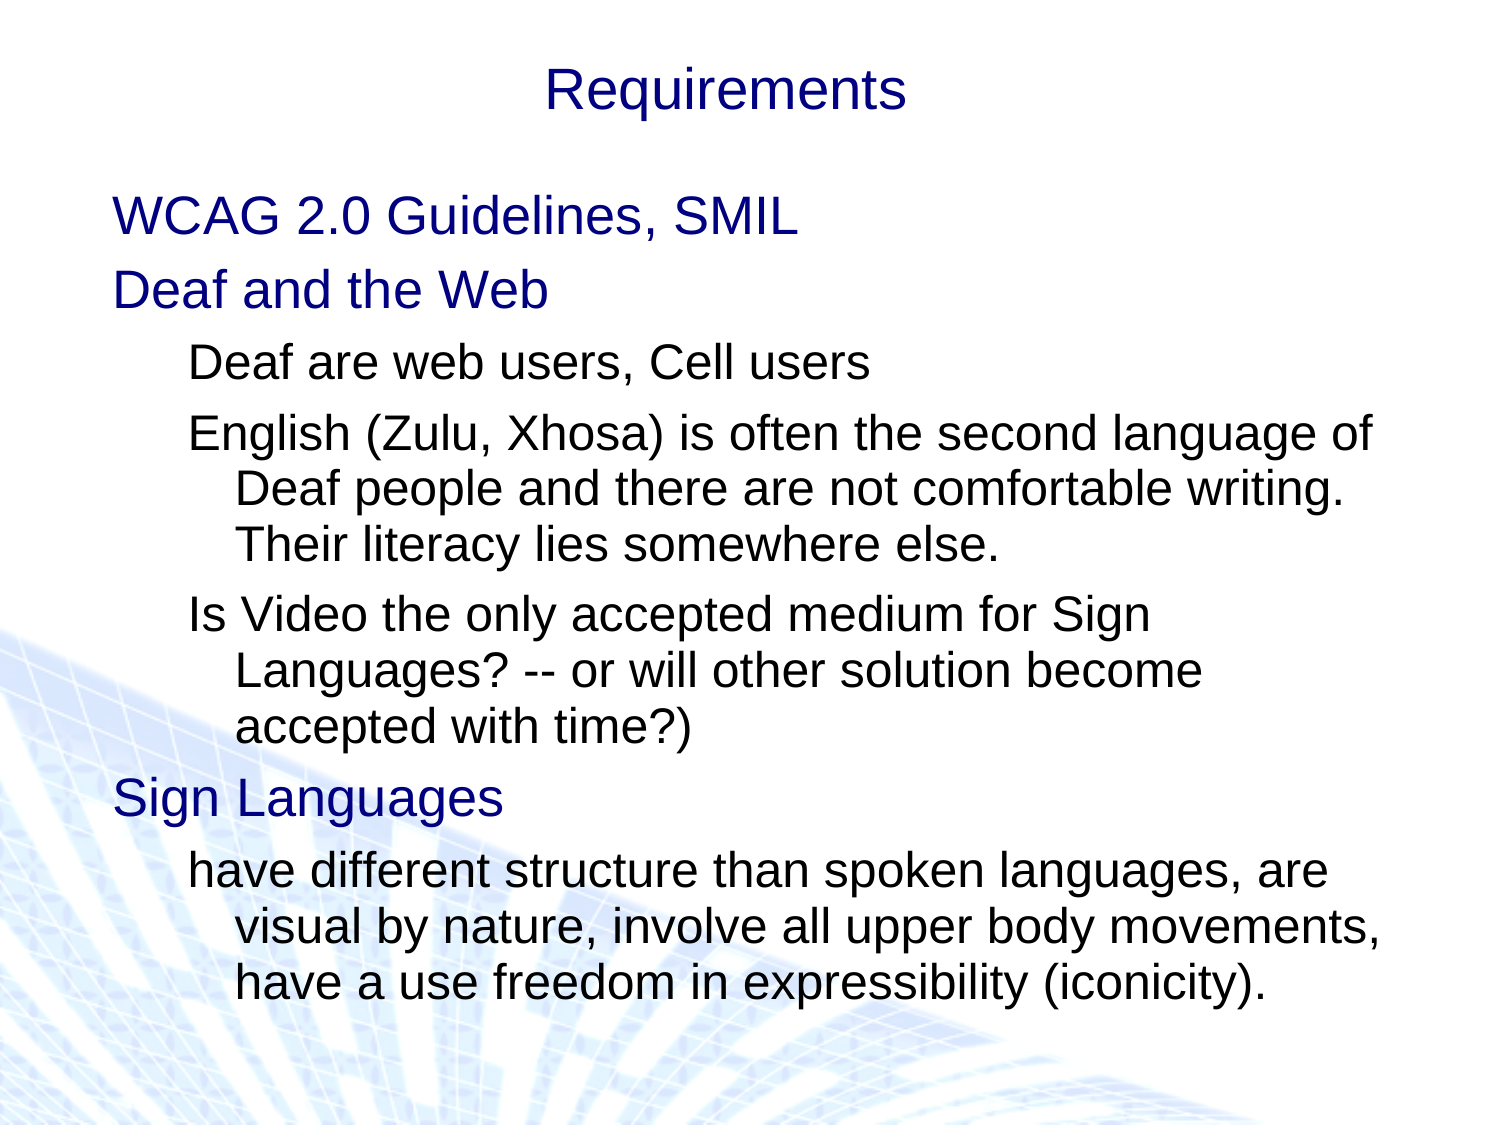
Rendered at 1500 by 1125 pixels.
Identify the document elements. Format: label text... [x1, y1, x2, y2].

list WCAG 2.0 Guidelines, SMIL Deaf and the Web Deaf are web users, Cell users English (Zulu, Xhosa) is often the second language of Deaf people and there are not comfortable writing. Their literacy lies somewhere else. Is Video the only accepted medium for Sign Languages? -- or will other solution become accepted with time?) Sign Languages have different structure than spoken languages, are visual by nature, involve all upper body movements, have a use freedom in expressibility (iconicity). [112, 185, 1388, 1010]
title Requirements [88, 8, 1364, 170]
picture [0, 600, 1306, 1125]
